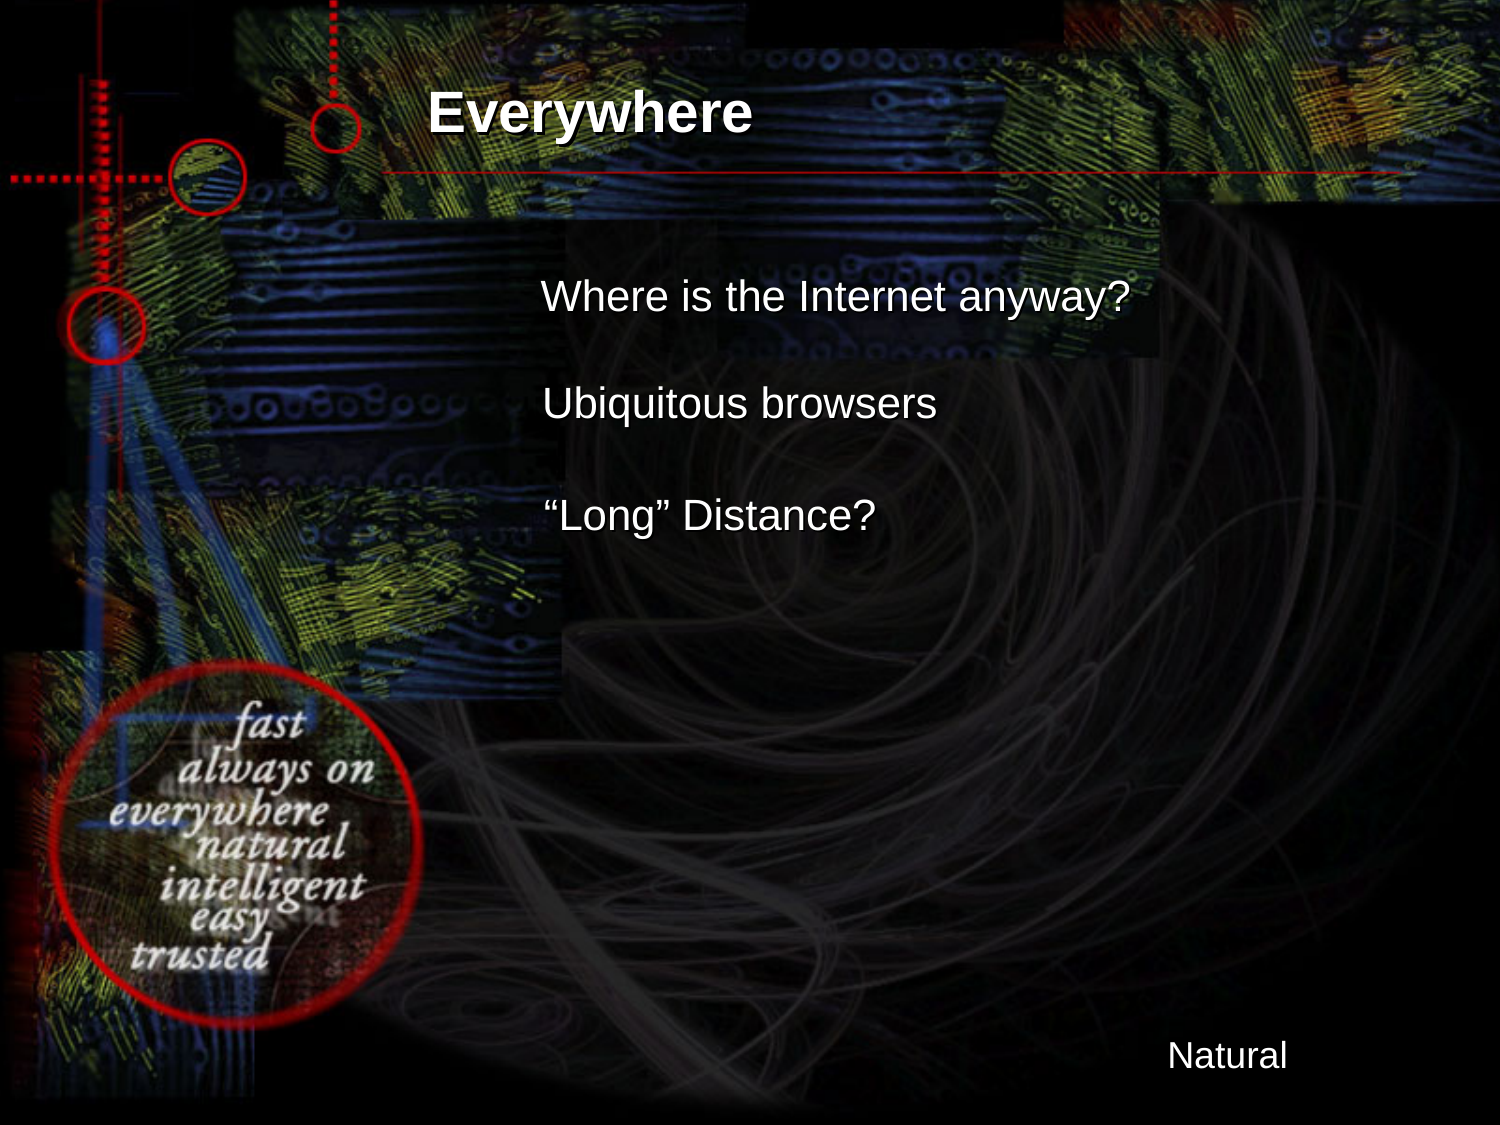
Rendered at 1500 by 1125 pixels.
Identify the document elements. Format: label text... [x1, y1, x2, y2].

picture [0, 0, 1500, 1125]
text_box [1119, 1034, 1456, 1091]
title Everywhere [412, 45, 1450, 175]
list Ubiquitous browsers [527, 367, 1488, 445]
list Where is the Internet anyway? [525, 260, 1315, 338]
text_box Natural [1167, 1031, 1475, 1074]
list “Long” Distance? [529, 480, 1319, 557]
